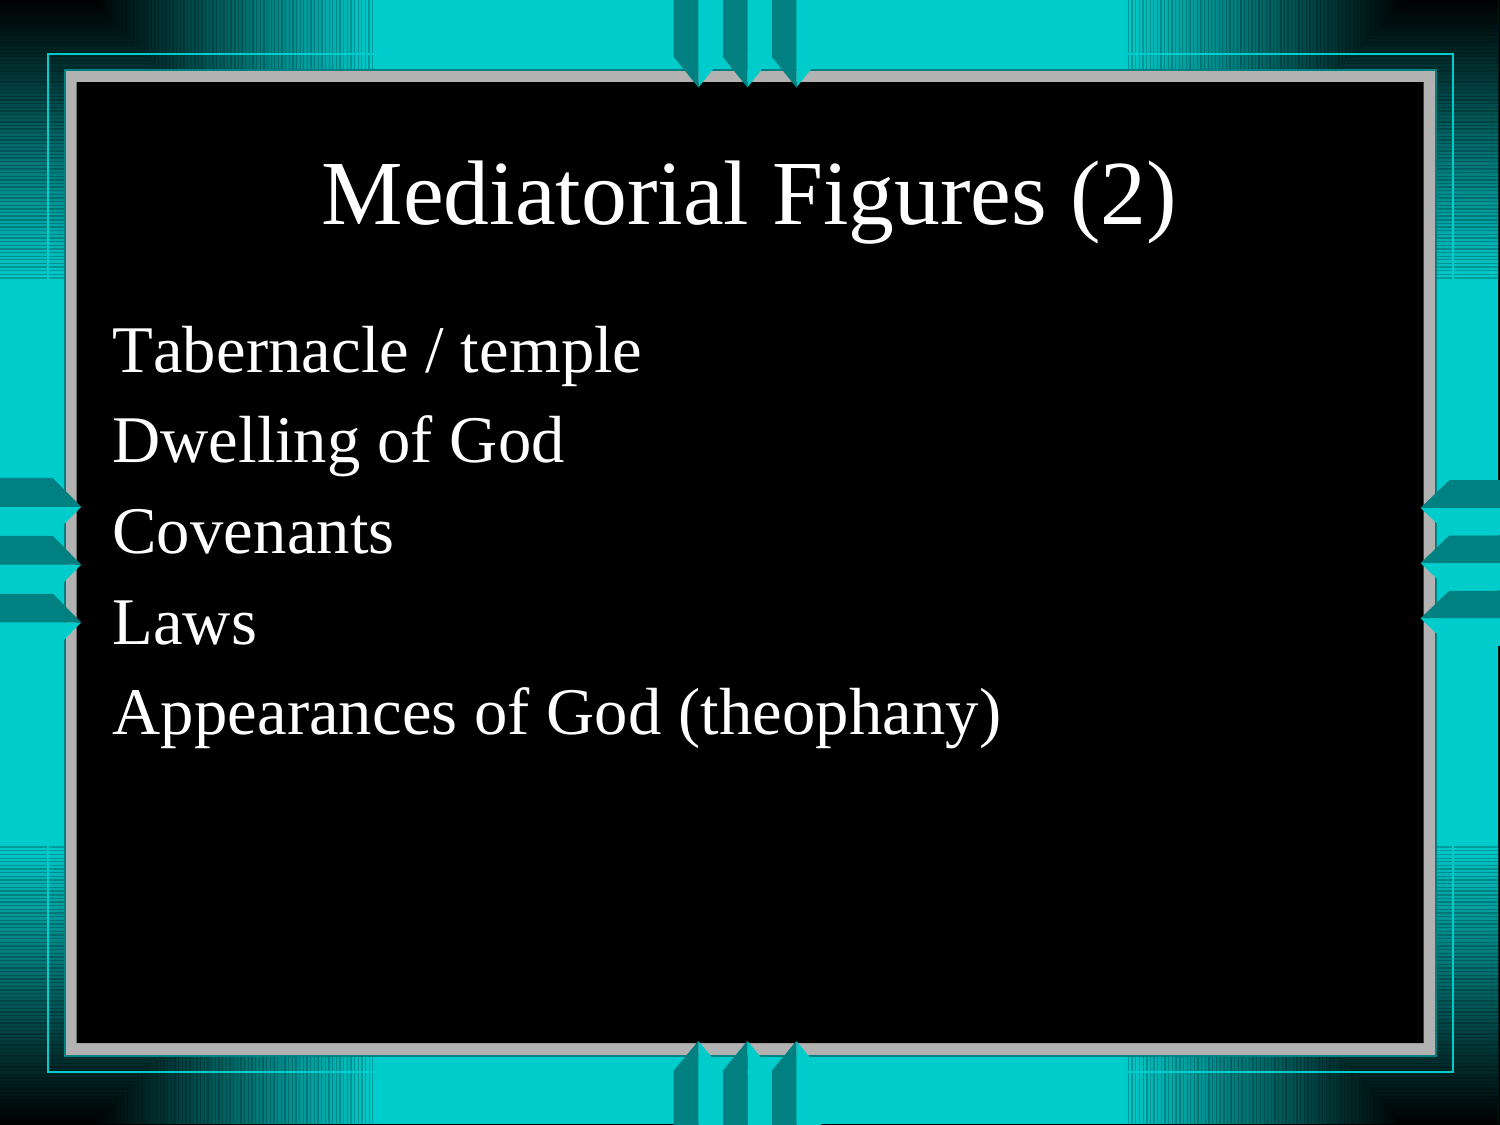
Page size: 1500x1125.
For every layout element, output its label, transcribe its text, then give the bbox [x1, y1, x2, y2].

title Mediatorial Figures (2) [112, 99, 1388, 288]
list Tabernacle / temple Dwelling of God Covenants Laws Appearances of God (theophany) [112, 312, 1388, 973]
